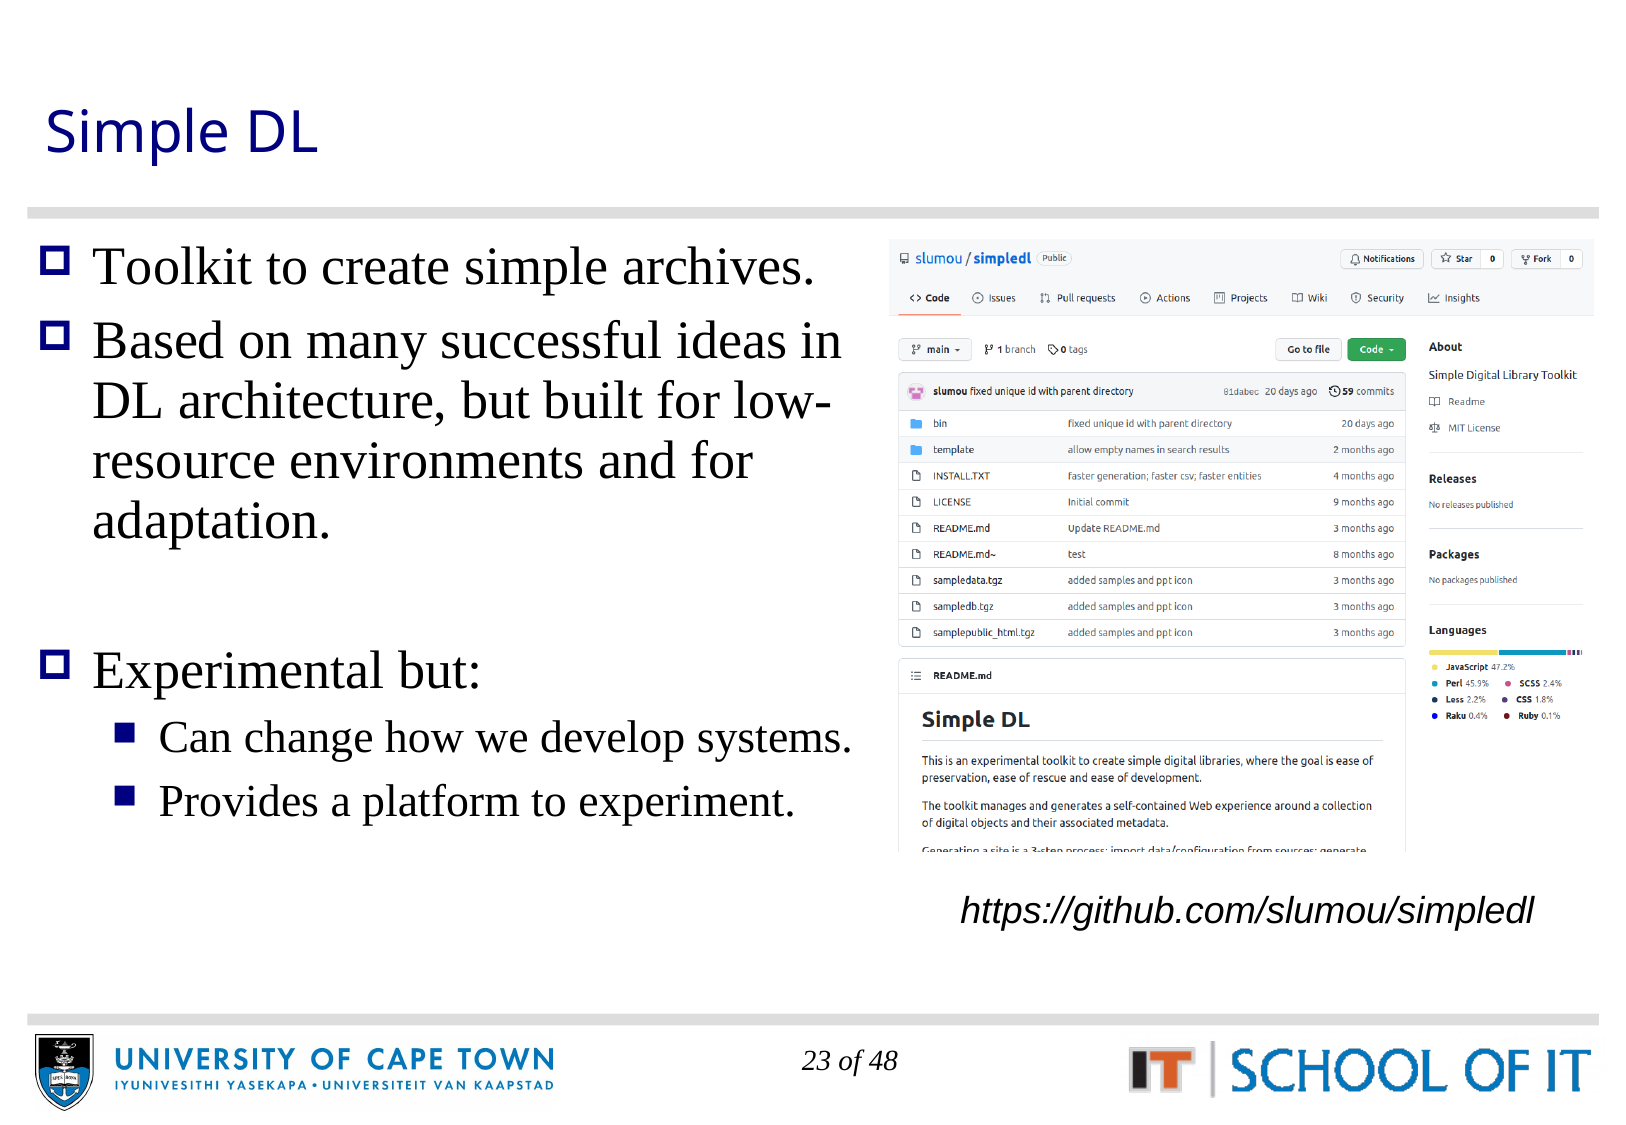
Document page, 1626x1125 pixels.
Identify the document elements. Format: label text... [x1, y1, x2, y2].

picture [889, 239, 1594, 852]
text_box https://github.com/slumou/simpledl [945, 879, 1572, 984]
picture [35, 1034, 553, 1111]
title Simple DL [45, 66, 1583, 194]
list Toolkit to create simple archives. Based on many successful ideas in DL architecture, but built for low-resource environments and for adaptation. Experimental but: Can change how we develop systems. Provides a platform to experiment. [36, 236, 878, 991]
picture [1118, 1030, 1606, 1109]
